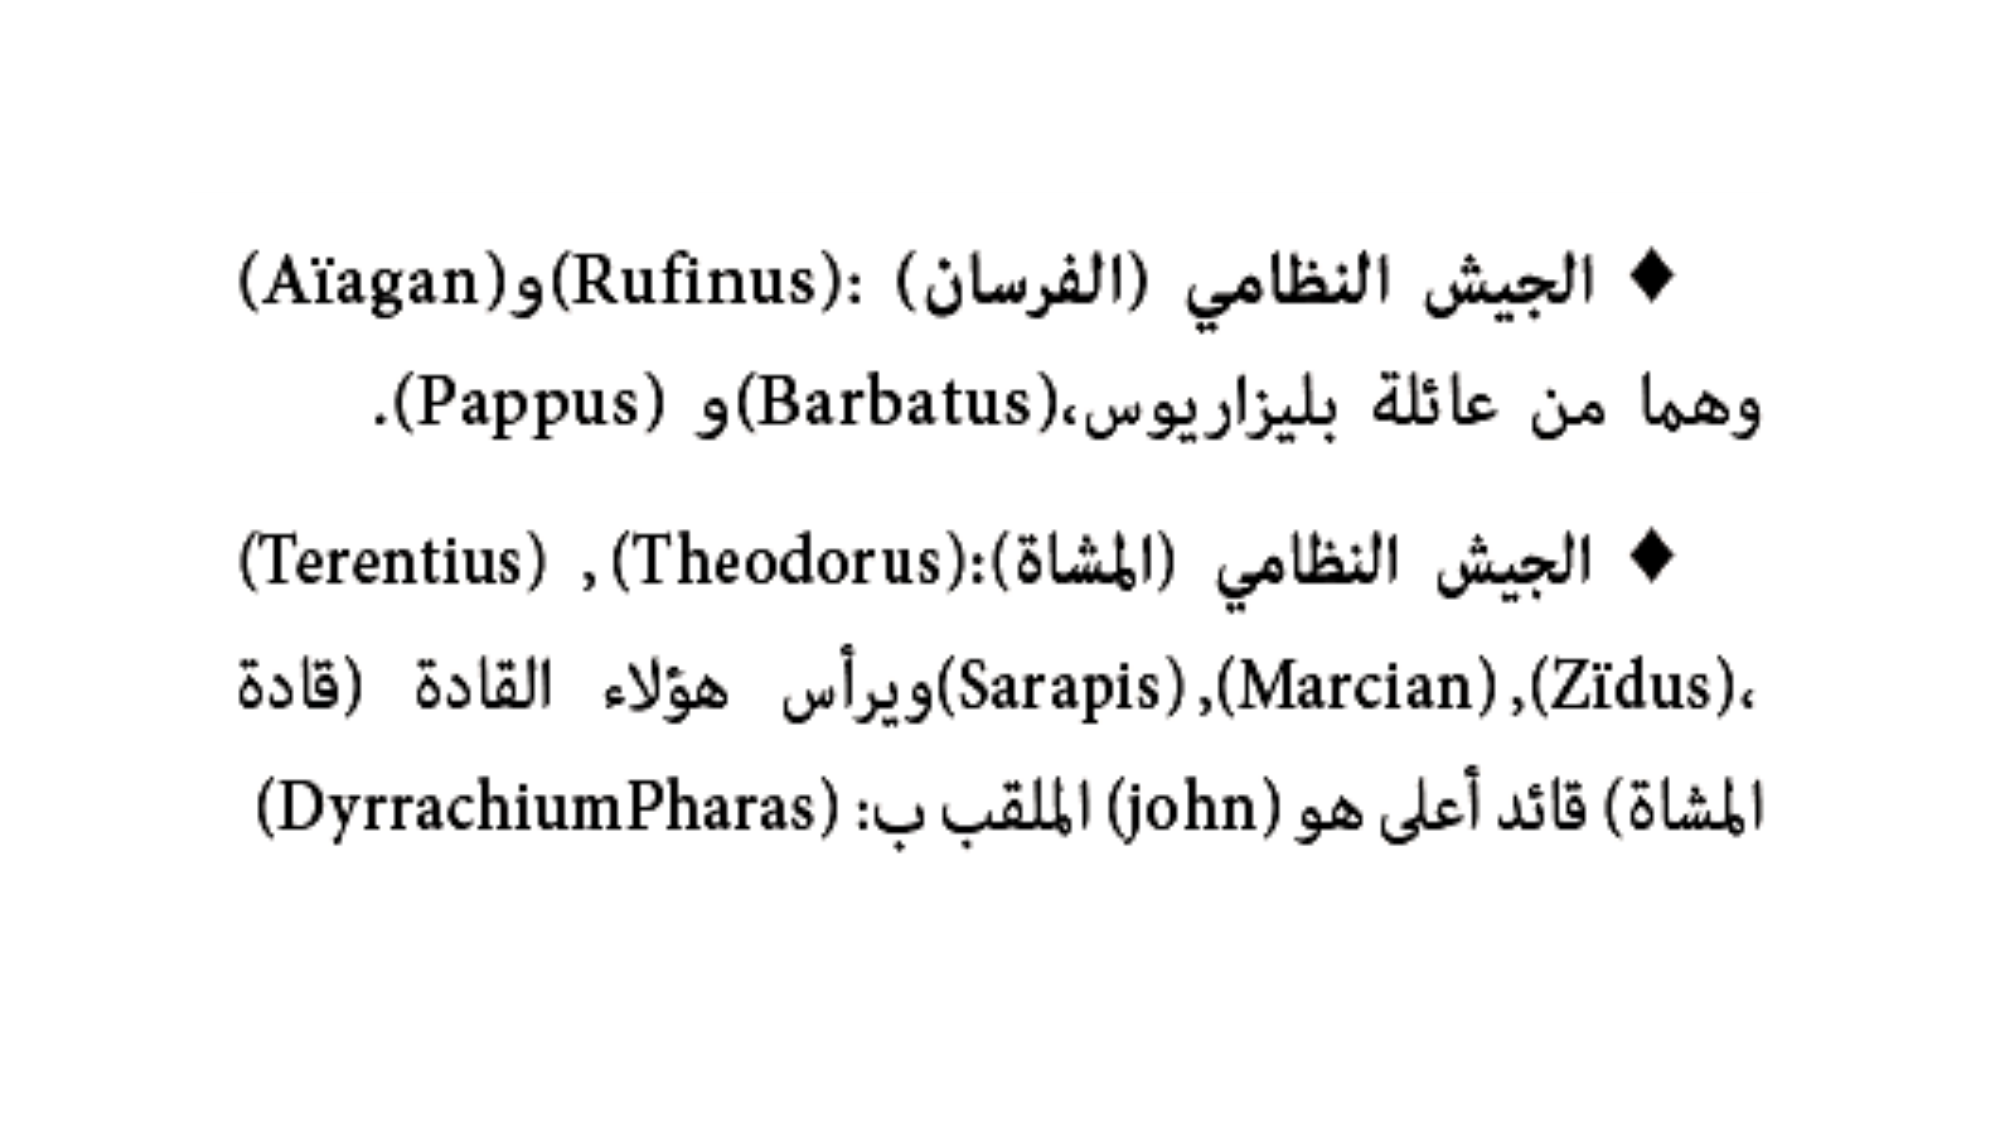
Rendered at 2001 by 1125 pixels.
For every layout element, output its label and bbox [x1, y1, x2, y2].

picture [188, 191, 1769, 914]
